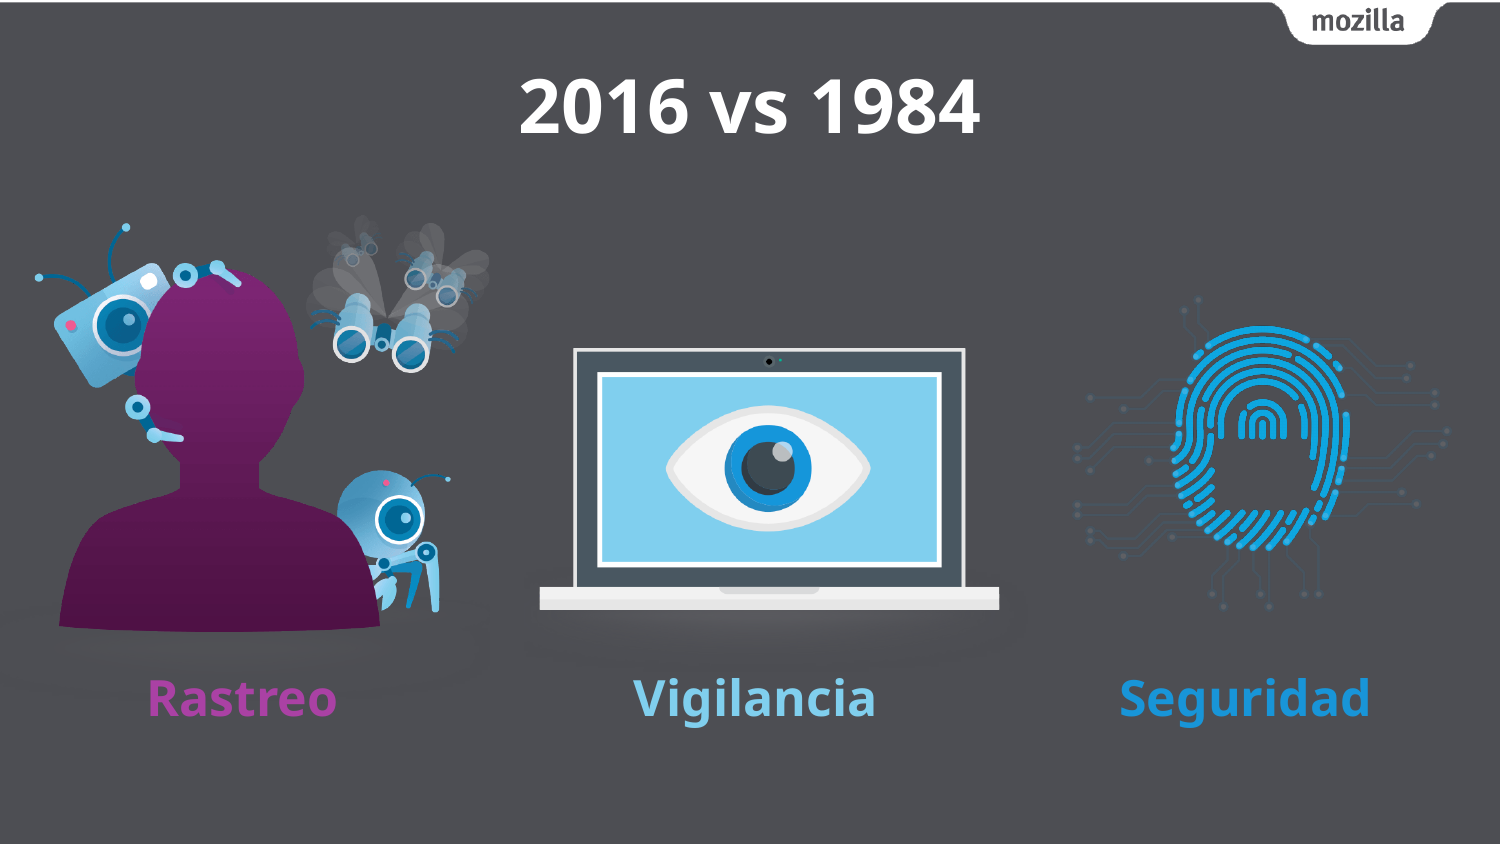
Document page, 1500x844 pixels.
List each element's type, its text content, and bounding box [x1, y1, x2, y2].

text_box Rastreo [11, 655, 473, 731]
picture [524, 213, 1028, 680]
title 2016 vs 1984 [75, 33, 1425, 175]
picture [1068, 289, 1455, 632]
text_box Vigilancia [543, 655, 969, 731]
picture [0, 213, 490, 703]
text_box Seguridad [1062, 655, 1430, 731]
